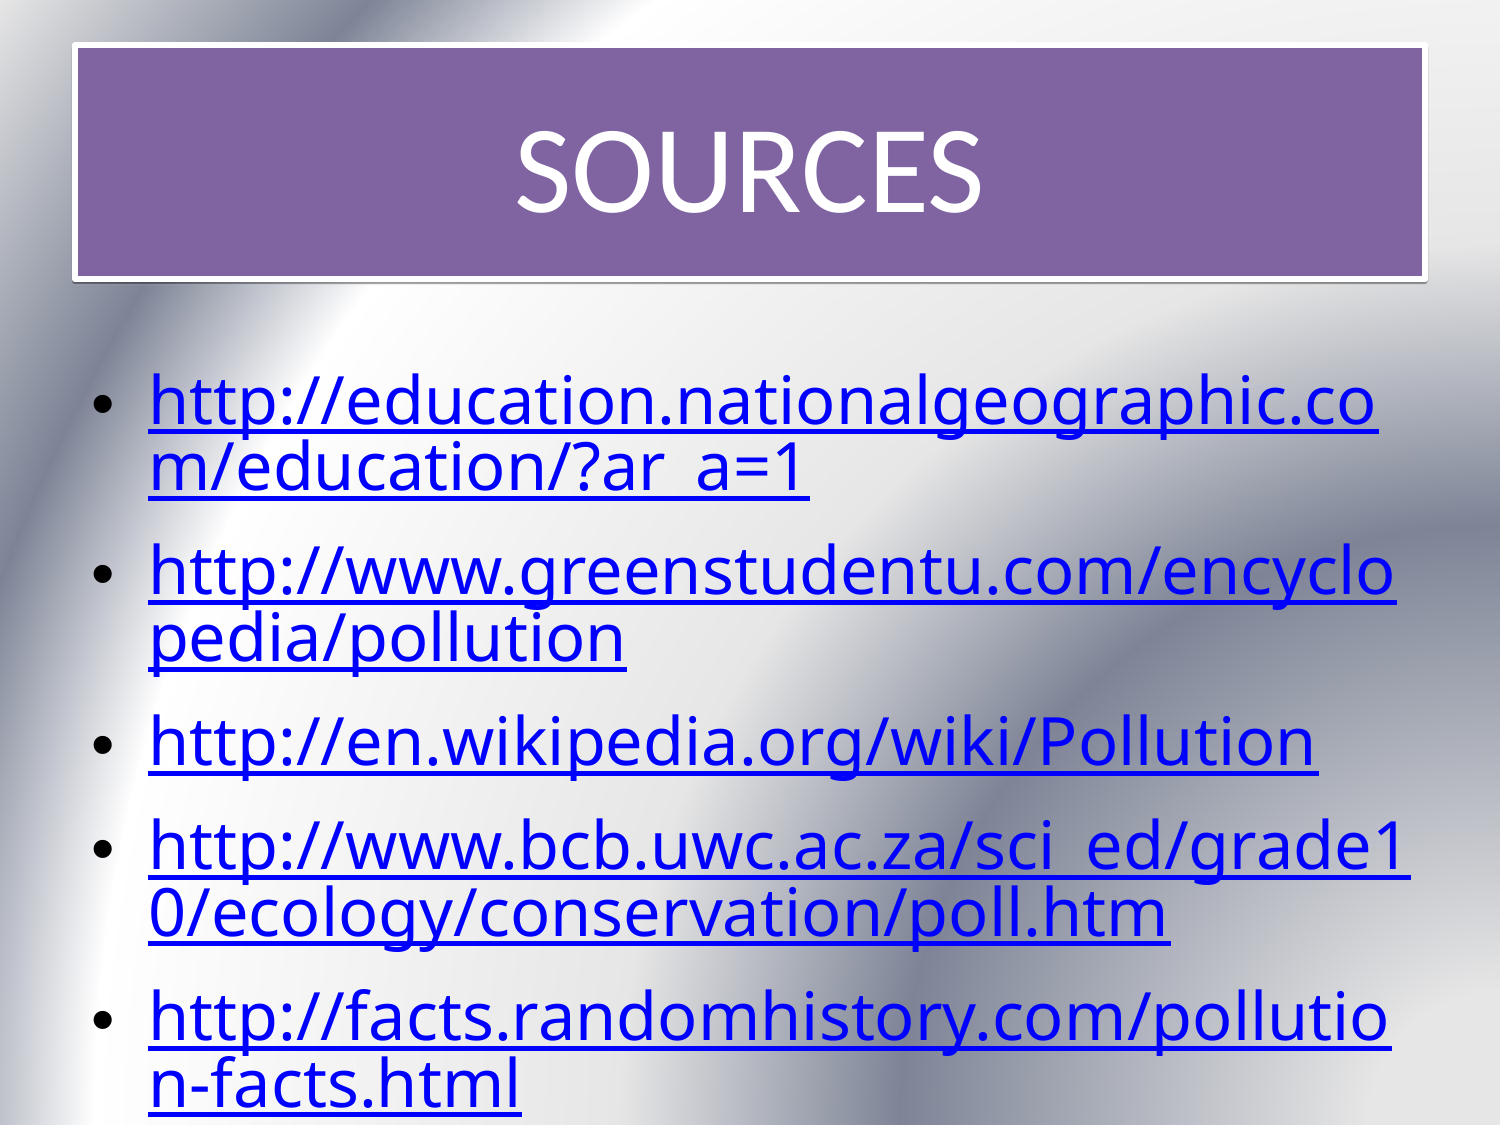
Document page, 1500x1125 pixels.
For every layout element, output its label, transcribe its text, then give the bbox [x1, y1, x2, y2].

list http://education.nationalgeographic.com/education/?ar_a=1 http://www.greenstudentu.com/encyclopedia/pollution http://en.wikipedia.org/wiki/Pollution http://www.bcb.uwc.ac.za/sci_ed/grade10/ecology/conservation/poll.htm http://facts.randomhistory.com/pollution-facts.html http://www.google.com [76, 350, 1427, 1057]
title SOURCES [75, 45, 1425, 279]
picture [0, 0, 1500, 1125]
